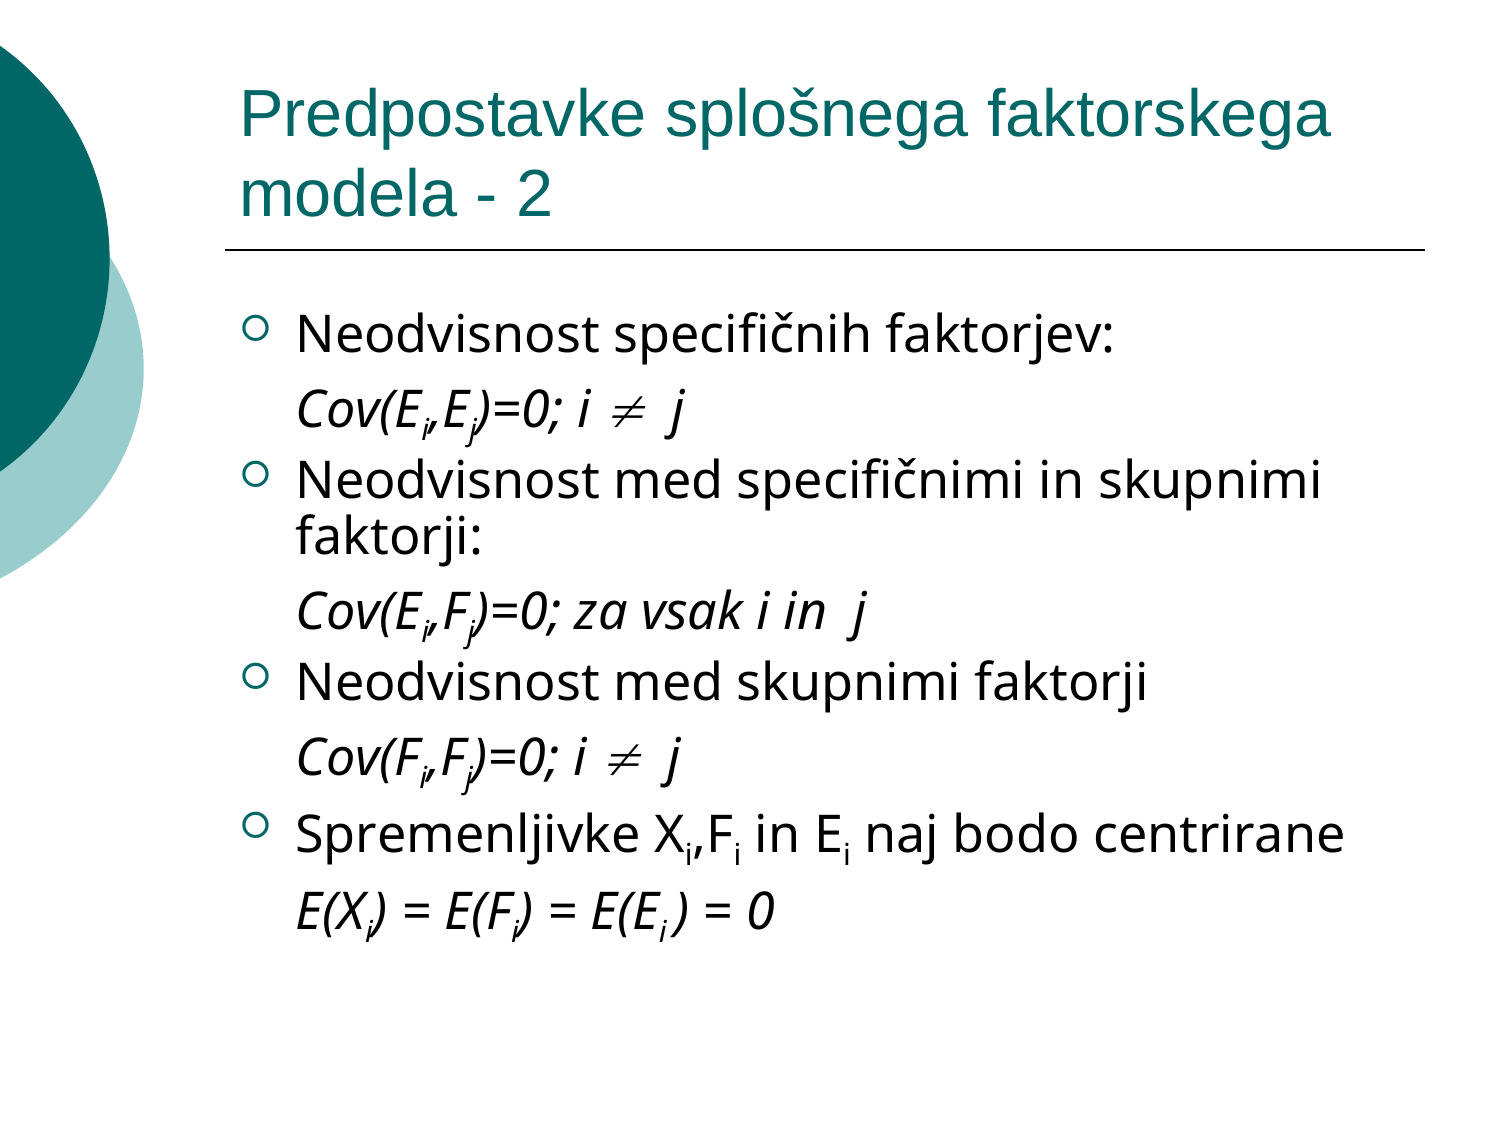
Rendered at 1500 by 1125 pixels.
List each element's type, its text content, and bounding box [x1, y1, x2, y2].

title Predpostavke splošnega faktorskega modela - 2 [224, 49, 1425, 237]
list Neodvisnost specifičnih faktorjev: Cov(Ei,Ej)=0; i j Neodvisnost med specifičnimi in skupnimi faktorji: Cov(Ei,Fj)=0; za vsak i inj Neodvisnost med skupnimi faktorji Cov(Fi,Fj)=0; i j Spremenljivke Xi,Fi in Ei naj bodo centrirane E(Xi) = E(Fi) = E(Ei ) = 0 [224, 299, 1425, 975]
